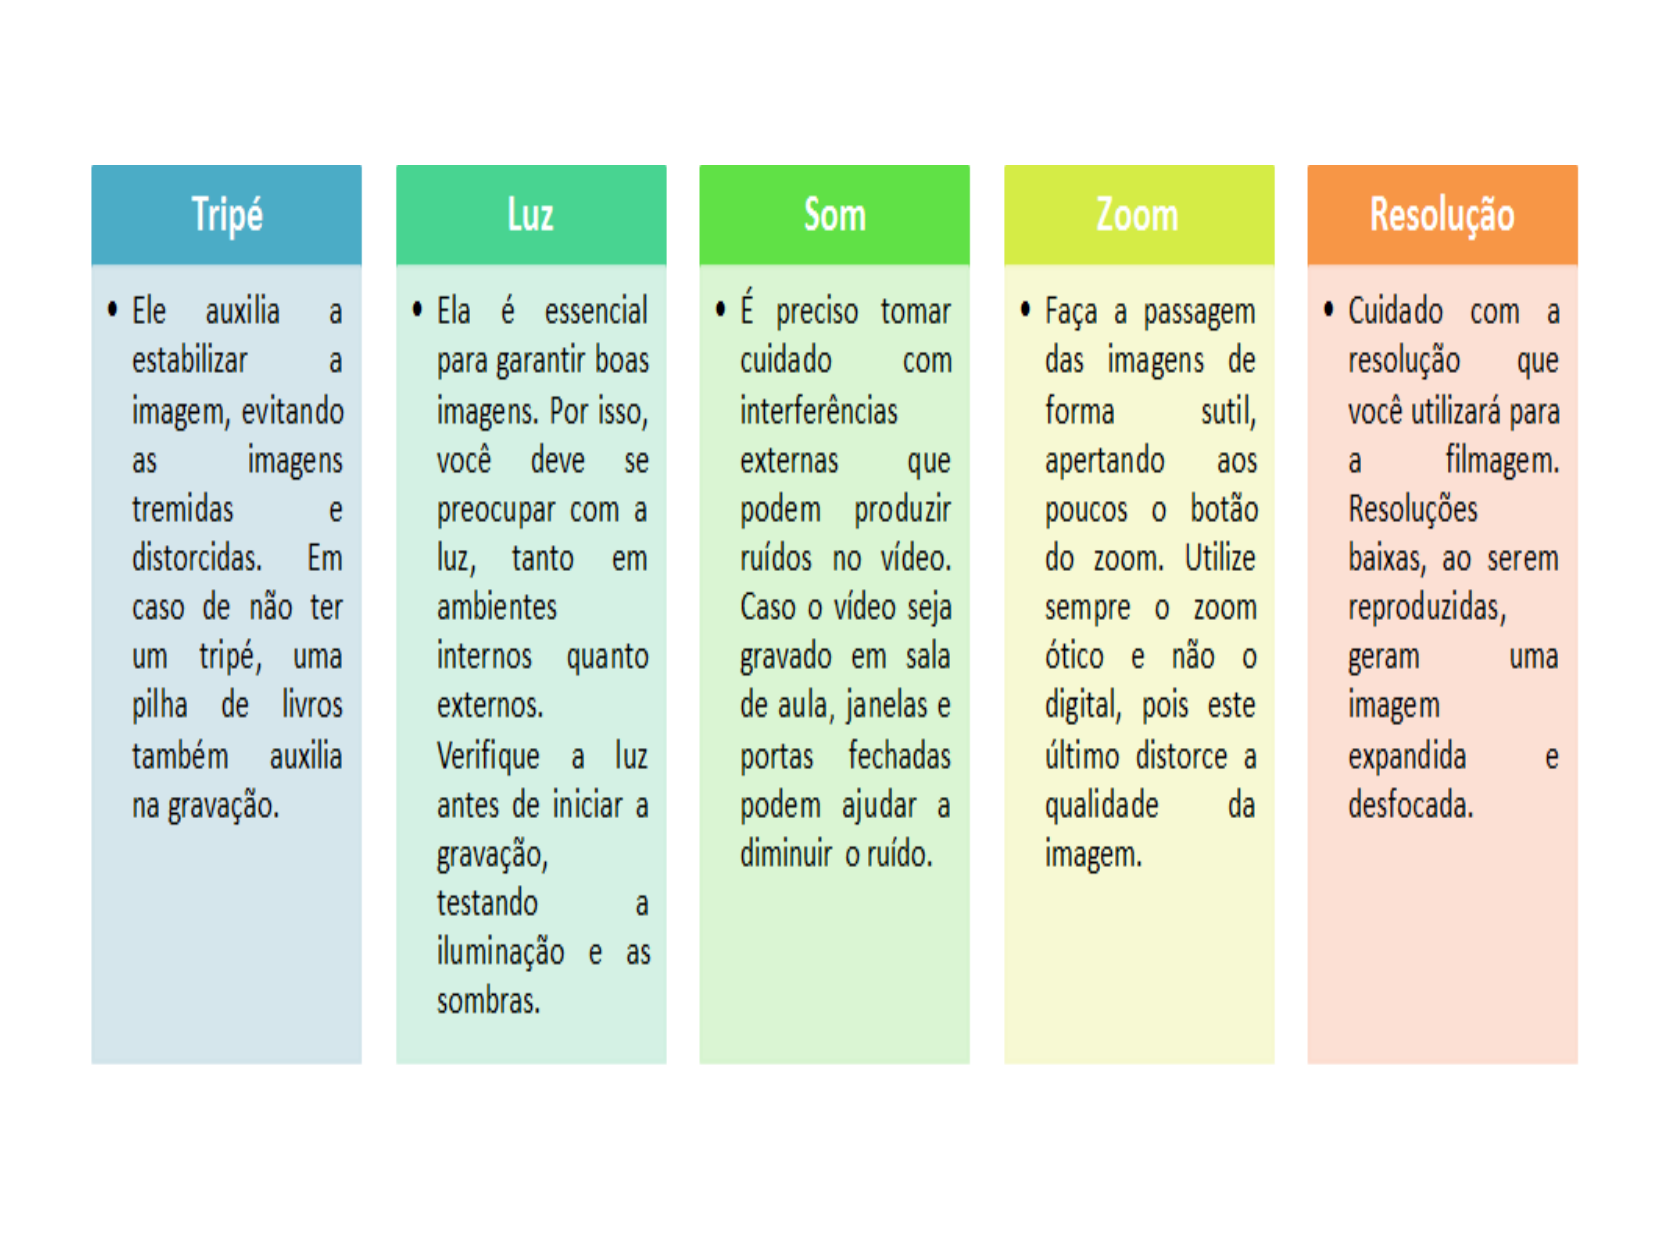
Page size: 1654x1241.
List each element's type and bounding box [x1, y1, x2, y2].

picture [87, 165, 1583, 1087]
